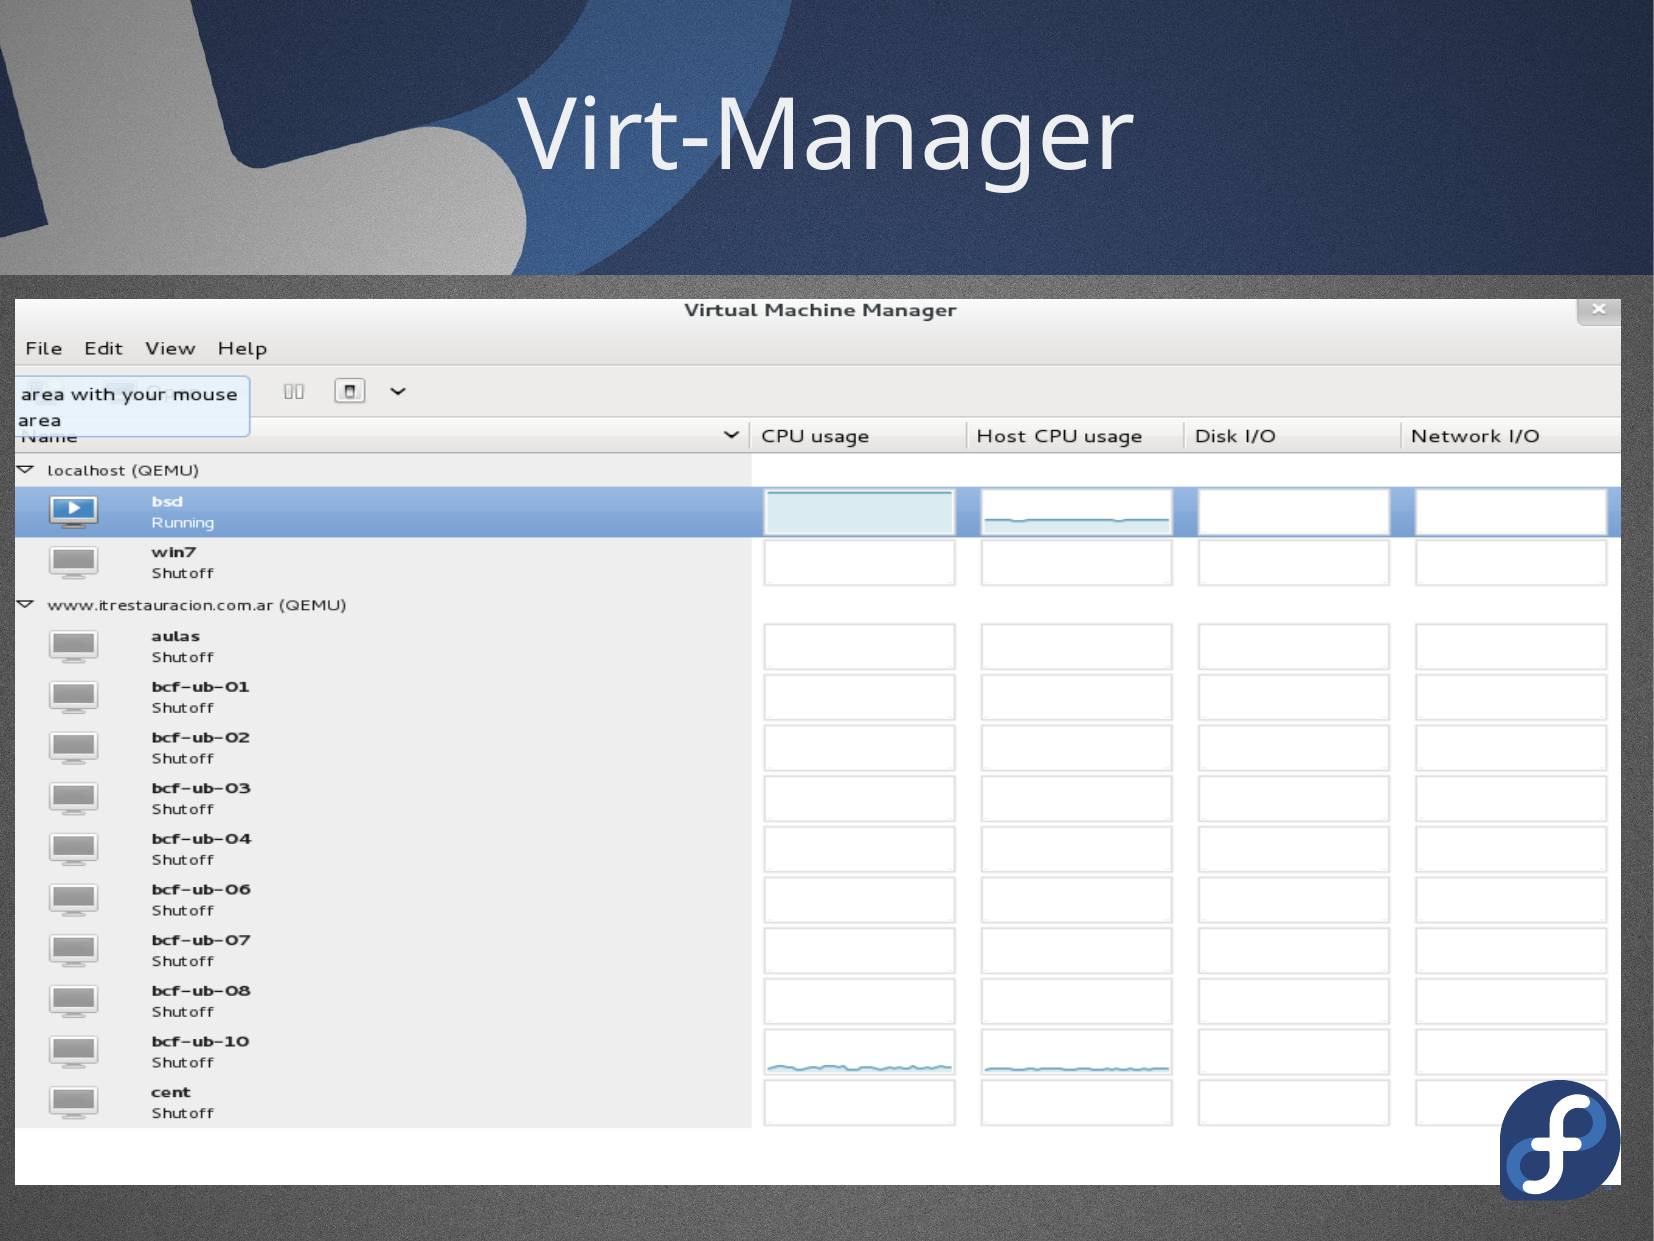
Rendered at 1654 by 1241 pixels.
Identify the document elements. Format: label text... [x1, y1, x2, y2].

picture [0, 0, 1654, 1241]
text_box Virt-Manager [88, 29, 1565, 237]
